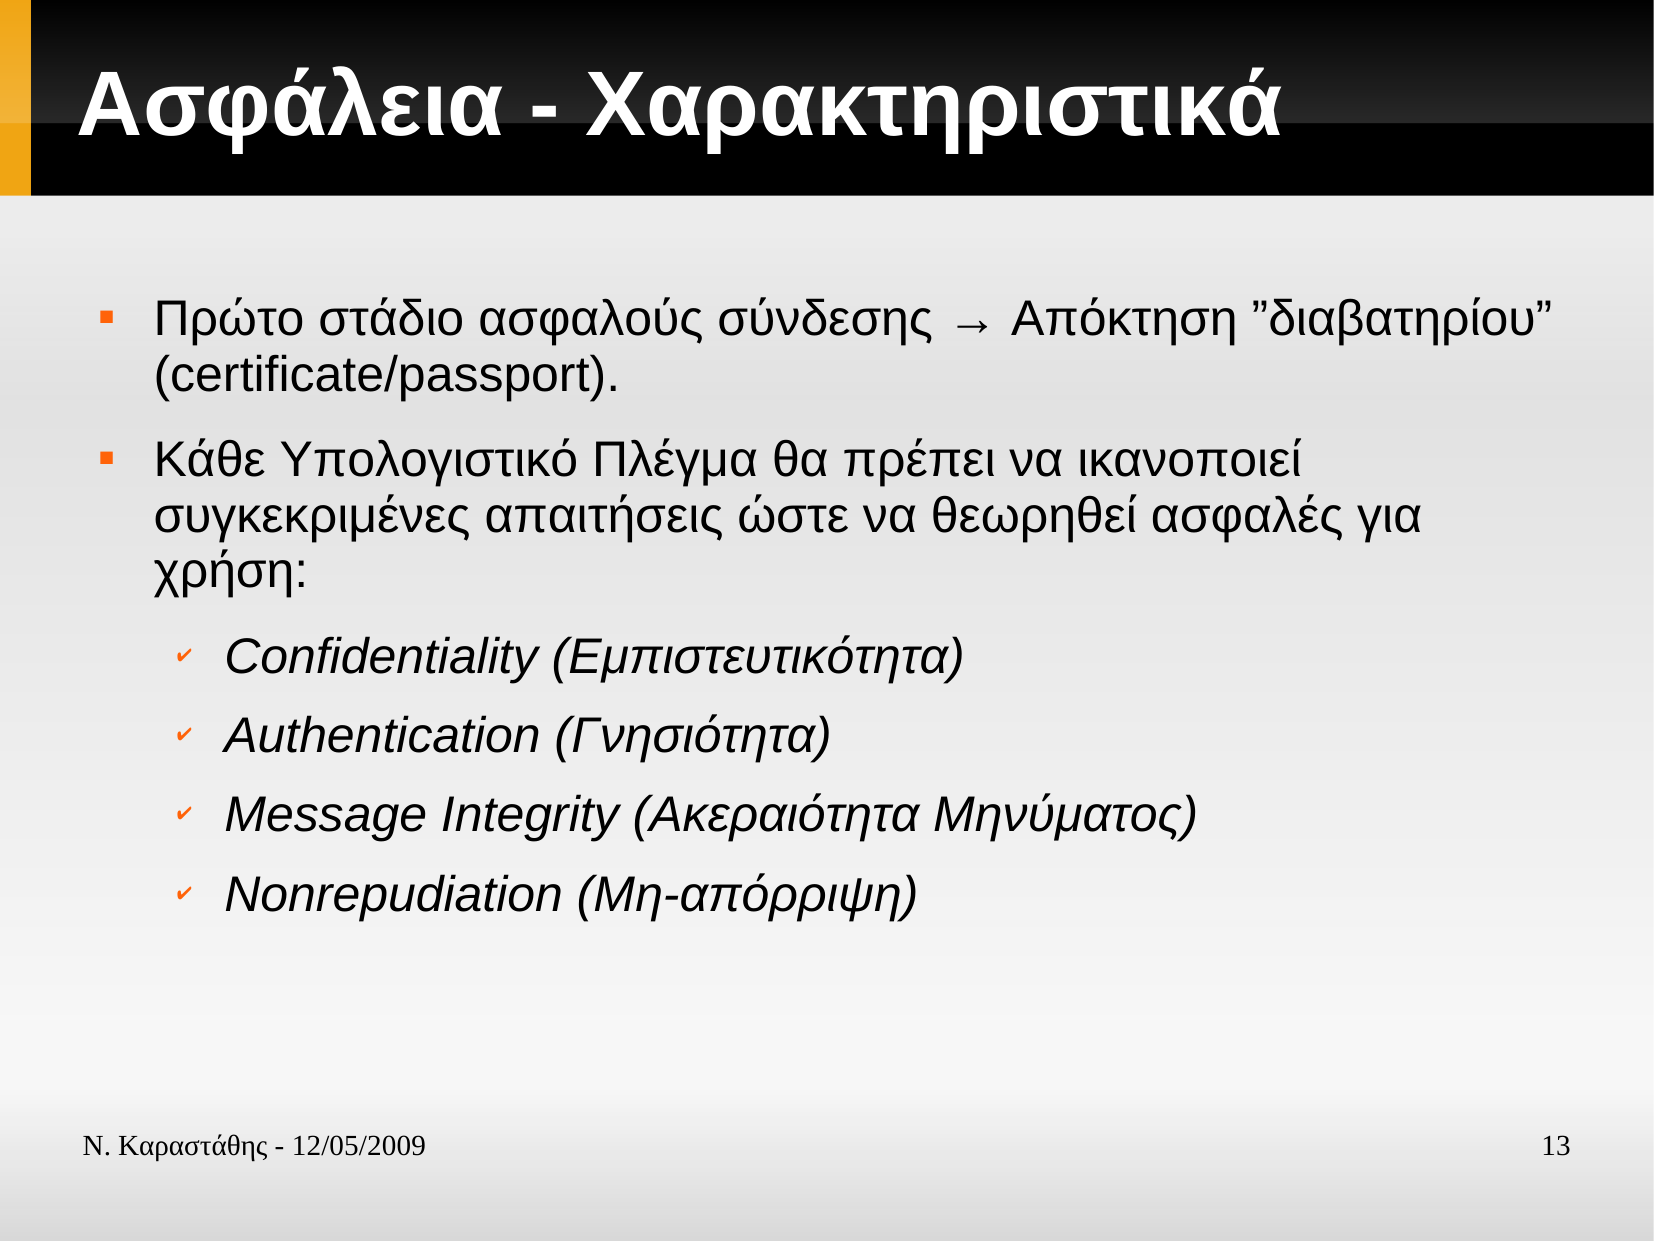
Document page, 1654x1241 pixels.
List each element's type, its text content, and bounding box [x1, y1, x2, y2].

picture [0, 0, 1654, 1241]
title Ασφάλεια - Χαρακτηριστικά [76, 7, 1565, 200]
list Πρώτο στάδιο ασφαλούς σύνδεσης → Απόκτηση ”διαβατηρίου” (certificate/passport). Κάθε Υπολογιστικό Πλέγμα θα πρέπει να ικανοποιεί συγκεκριμένες απαιτήσεις ώστε να θεωρηθεί ασφαλές για χρήση: Confidentiality (Εμπιστευτικότητα) Authentication (Γνησιότητα) Message Integrity (Ακεραιότητα Μηνύματος) Nonrepudiation (Μη-απόρριψη) [82, 290, 1571, 1094]
